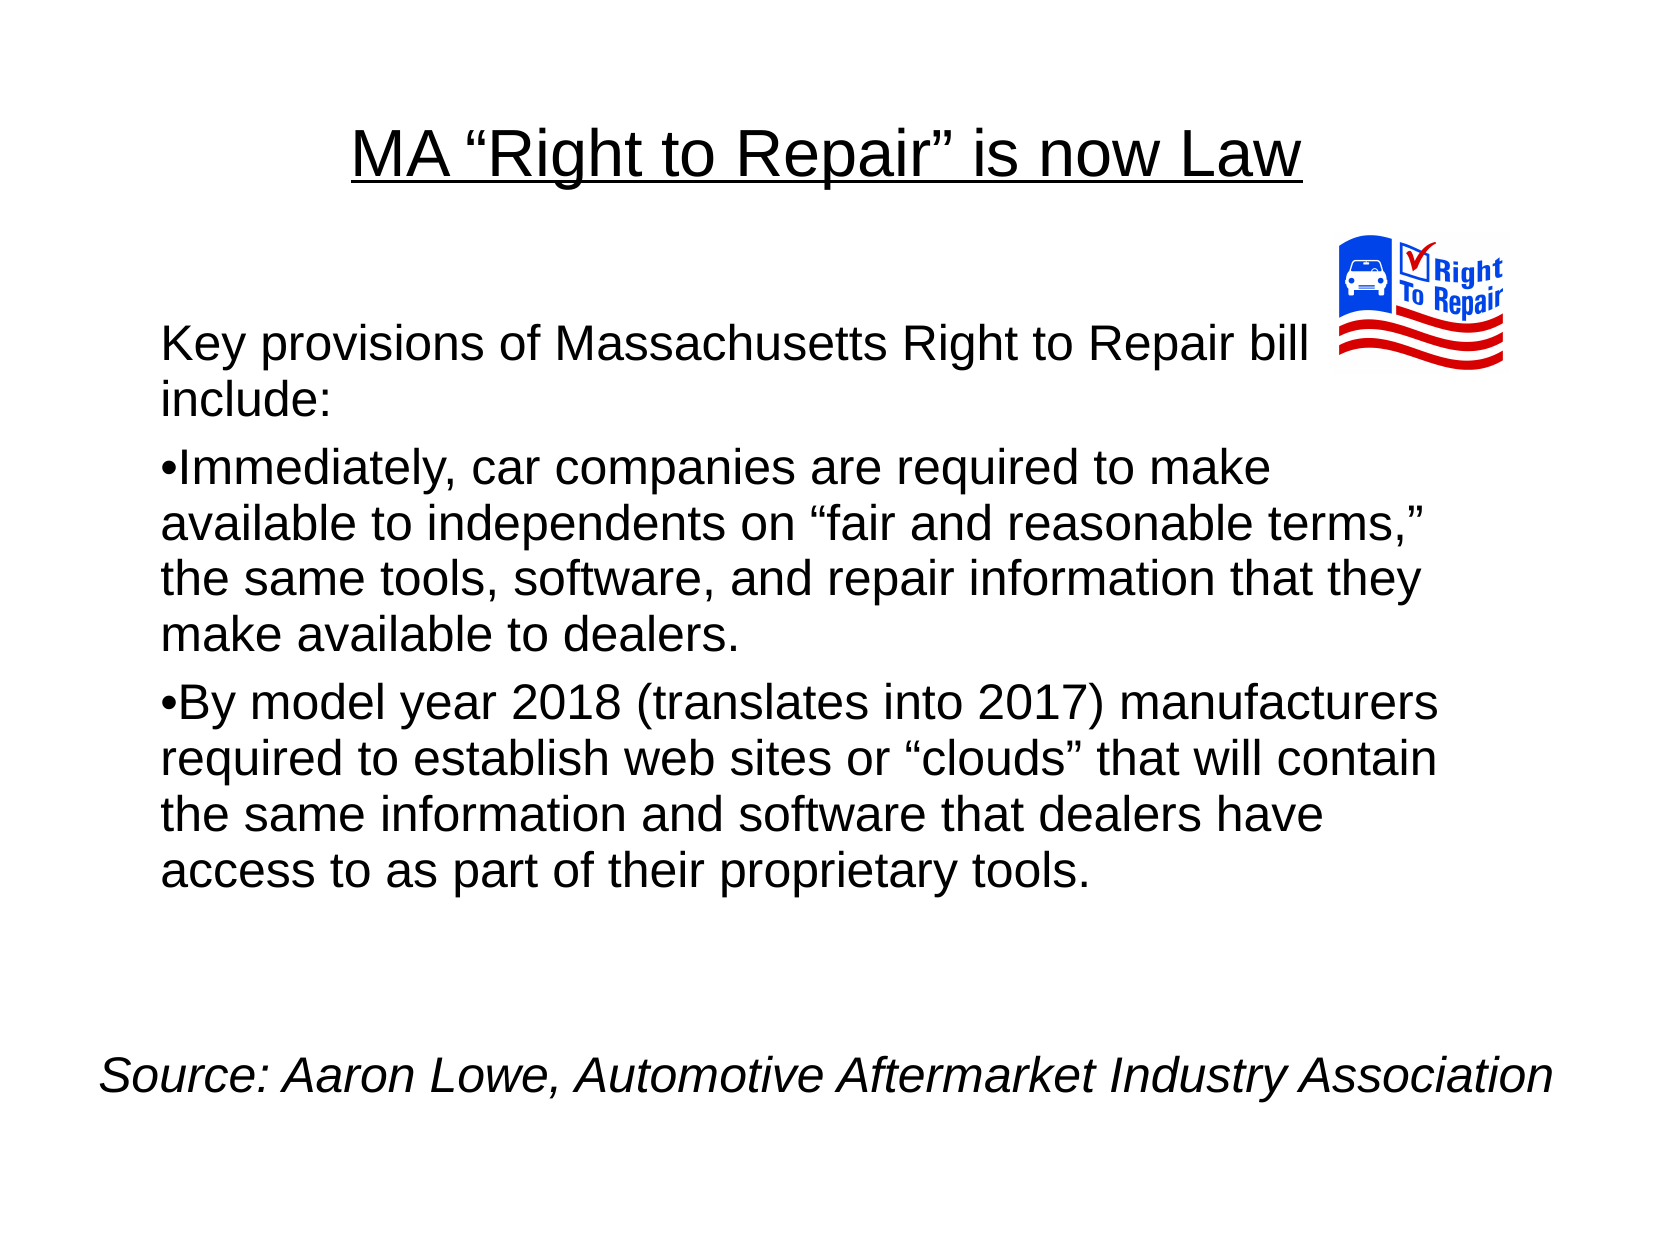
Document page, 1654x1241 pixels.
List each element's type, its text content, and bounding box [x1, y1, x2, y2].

title MA “Right to Repair” is now Law [82, 49, 1571, 257]
text_box Source: Aaron Lowe, Automotive Aftermarket Industry Association [83, 1039, 1570, 1111]
picture [1333, 257, 1509, 373]
list Key provisions of Massachusetts Right to Repair bill law include: Immediately, car companies are required to make available to independents on “fair and reasonable terms,” the same tools, software, and repair information that they make available to dealers. By model year 2018 (translates into 2017) manufacturers required to establish web sites or “clouds” that will contain the same information and software that dealers have access to as part of their proprietary tools. [145, 307, 1496, 1039]
